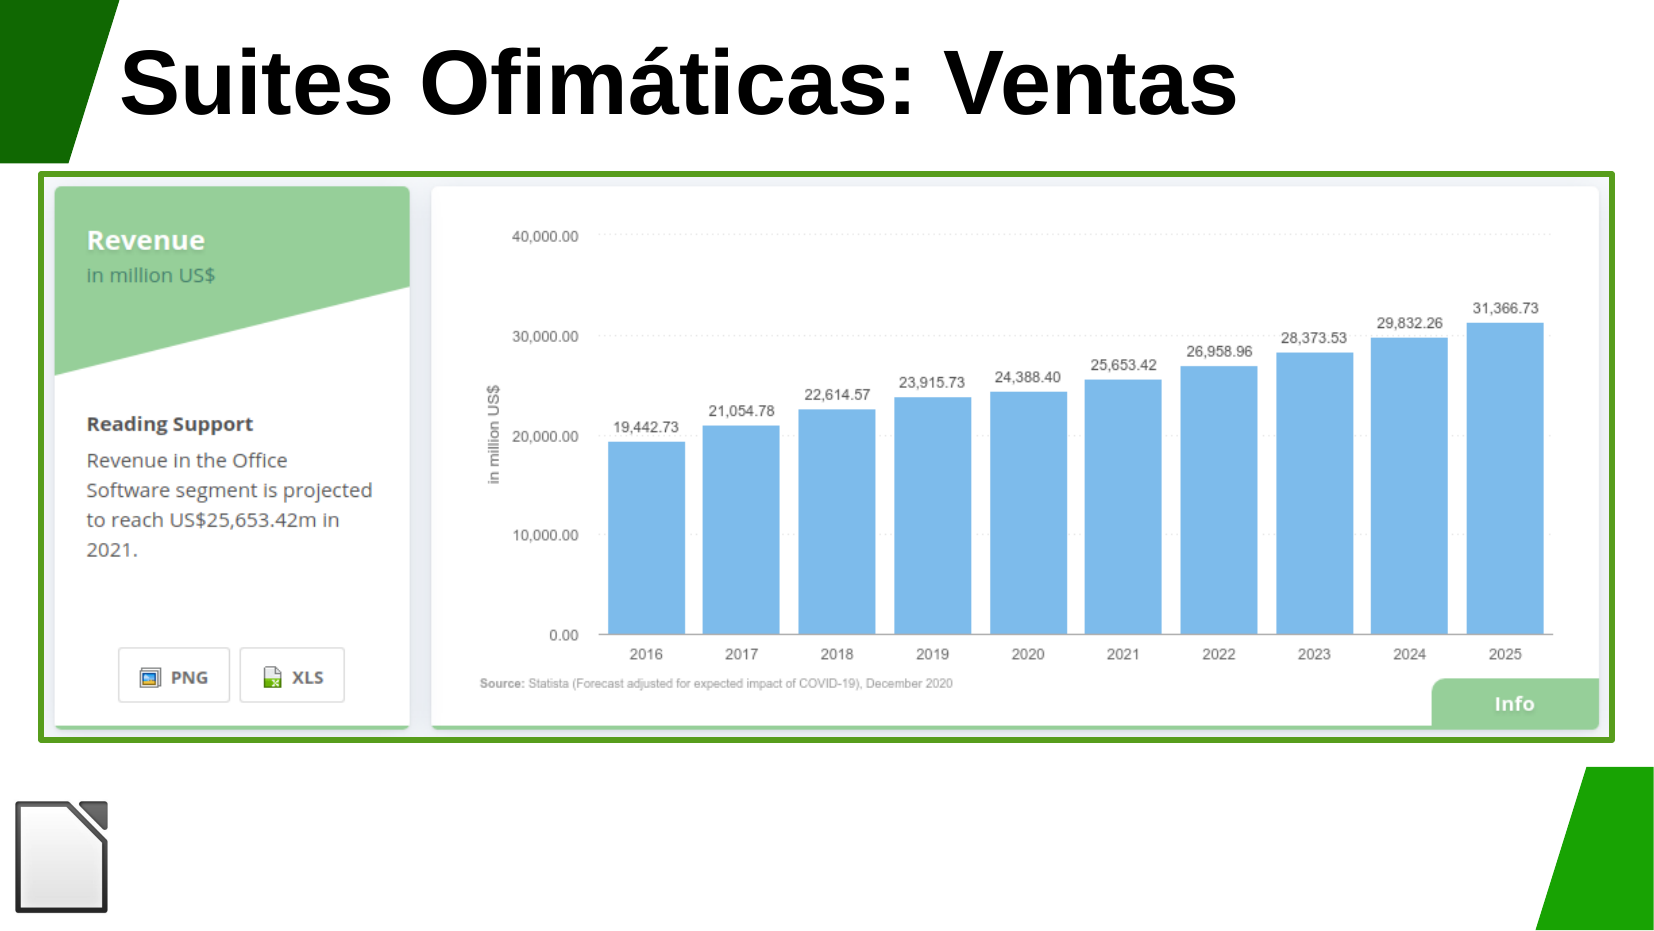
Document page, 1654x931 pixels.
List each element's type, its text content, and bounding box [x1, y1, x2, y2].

picture [44, 177, 1610, 738]
picture [12, 798, 111, 917]
title Suites Ofimáticas: Ventas [119, 11, 1595, 154]
